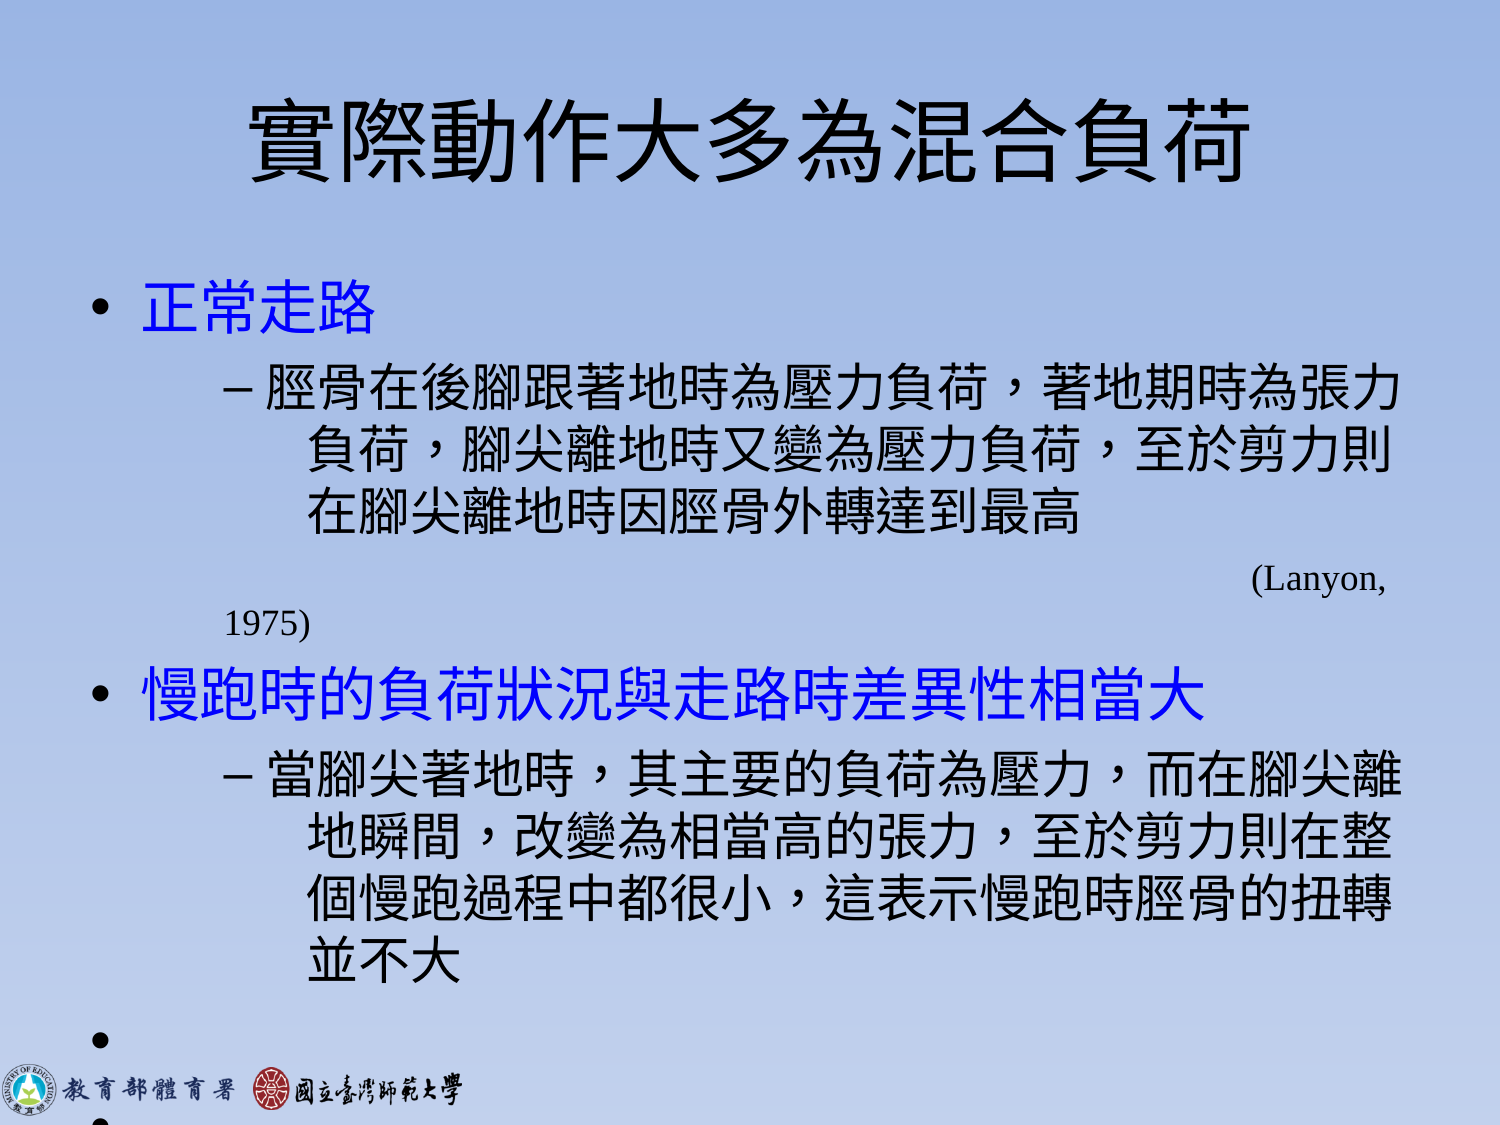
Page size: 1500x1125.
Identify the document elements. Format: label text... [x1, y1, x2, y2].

title 實際動作大多為混合負荷 [75, 45, 1426, 233]
list 正常走路 脛骨在後腳跟著地時為壓力負荷，著地期時為張力負荷，腳尖離地時又變為壓力負荷，至於剪力則在腳尖離地時因脛骨外轉達到最高 (Lanyon, 1975) 慢跑時的負荷狀況與走路時差異性相當大 當腳尖著地時，其主要的負荷為壓力，而在腳尖離地瞬間，改變為相當高的張力，至於剪力則在整個慢跑過程中都很小，這表示慢跑時脛骨的扭轉並不大 [75, 262, 1444, 1005]
